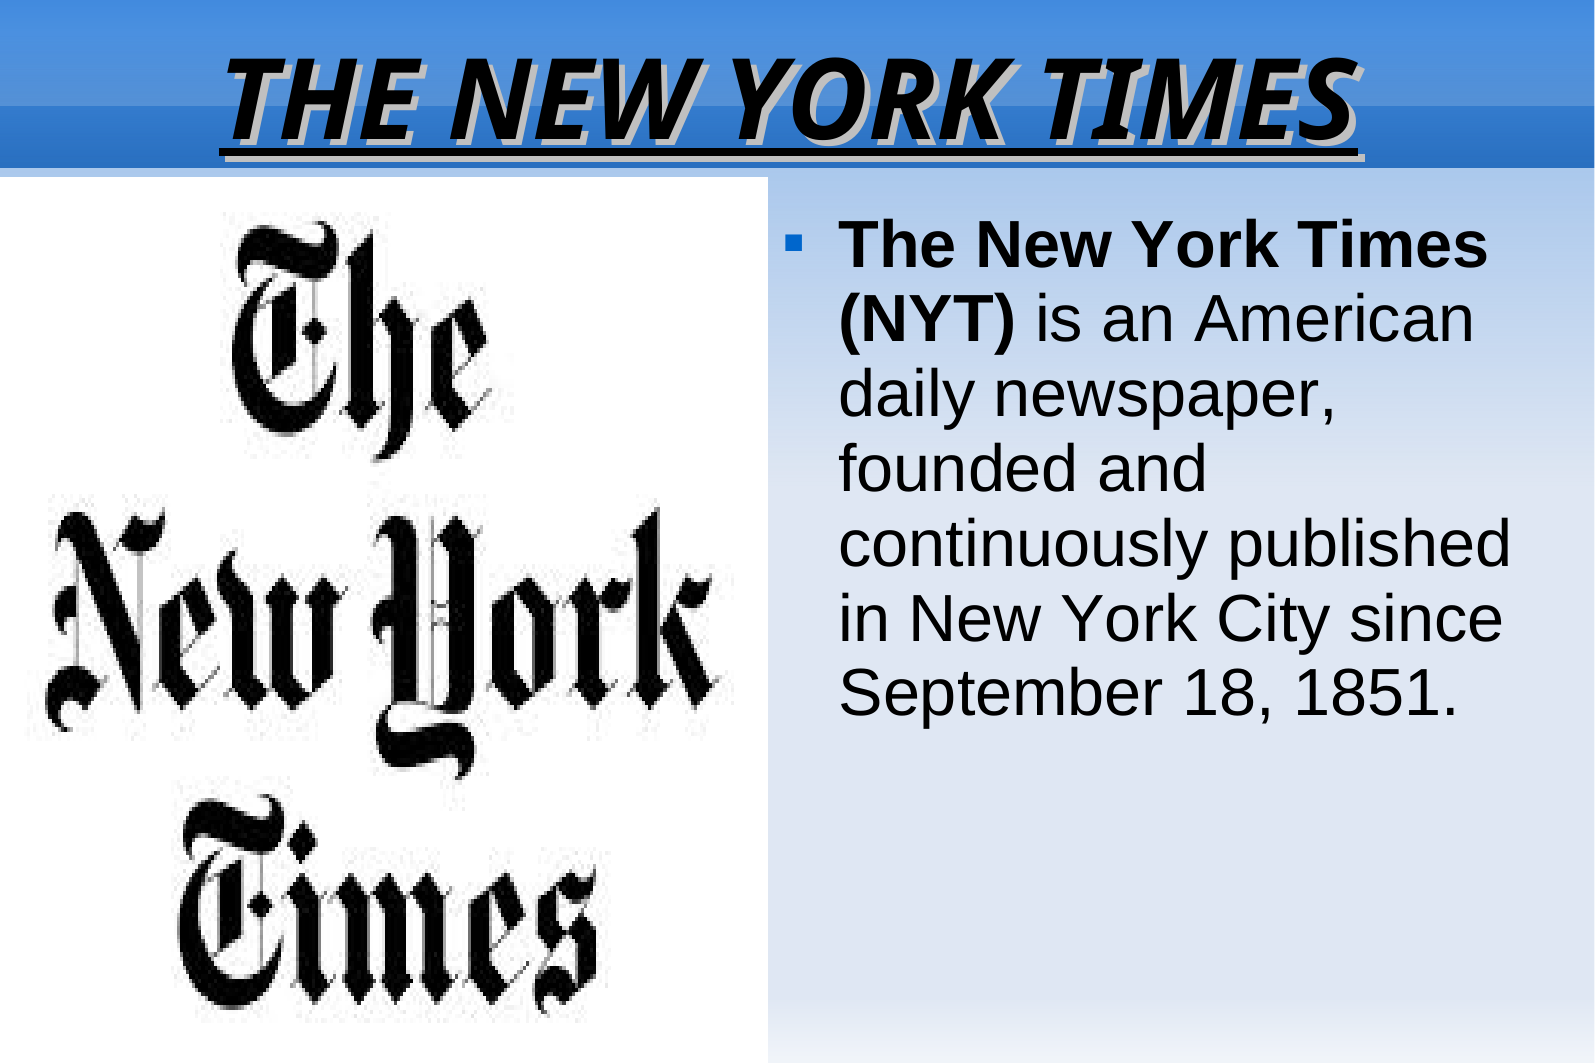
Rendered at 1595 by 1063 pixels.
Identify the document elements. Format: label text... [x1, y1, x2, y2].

picture [0, 0, 1595, 1063]
title THE NEW YORK TIMES [70, 14, 1506, 178]
list The New York Times (NYT) is an American daily newspaper, founded and continuously published in New York City since September 18, 1851. [768, 206, 1565, 1063]
